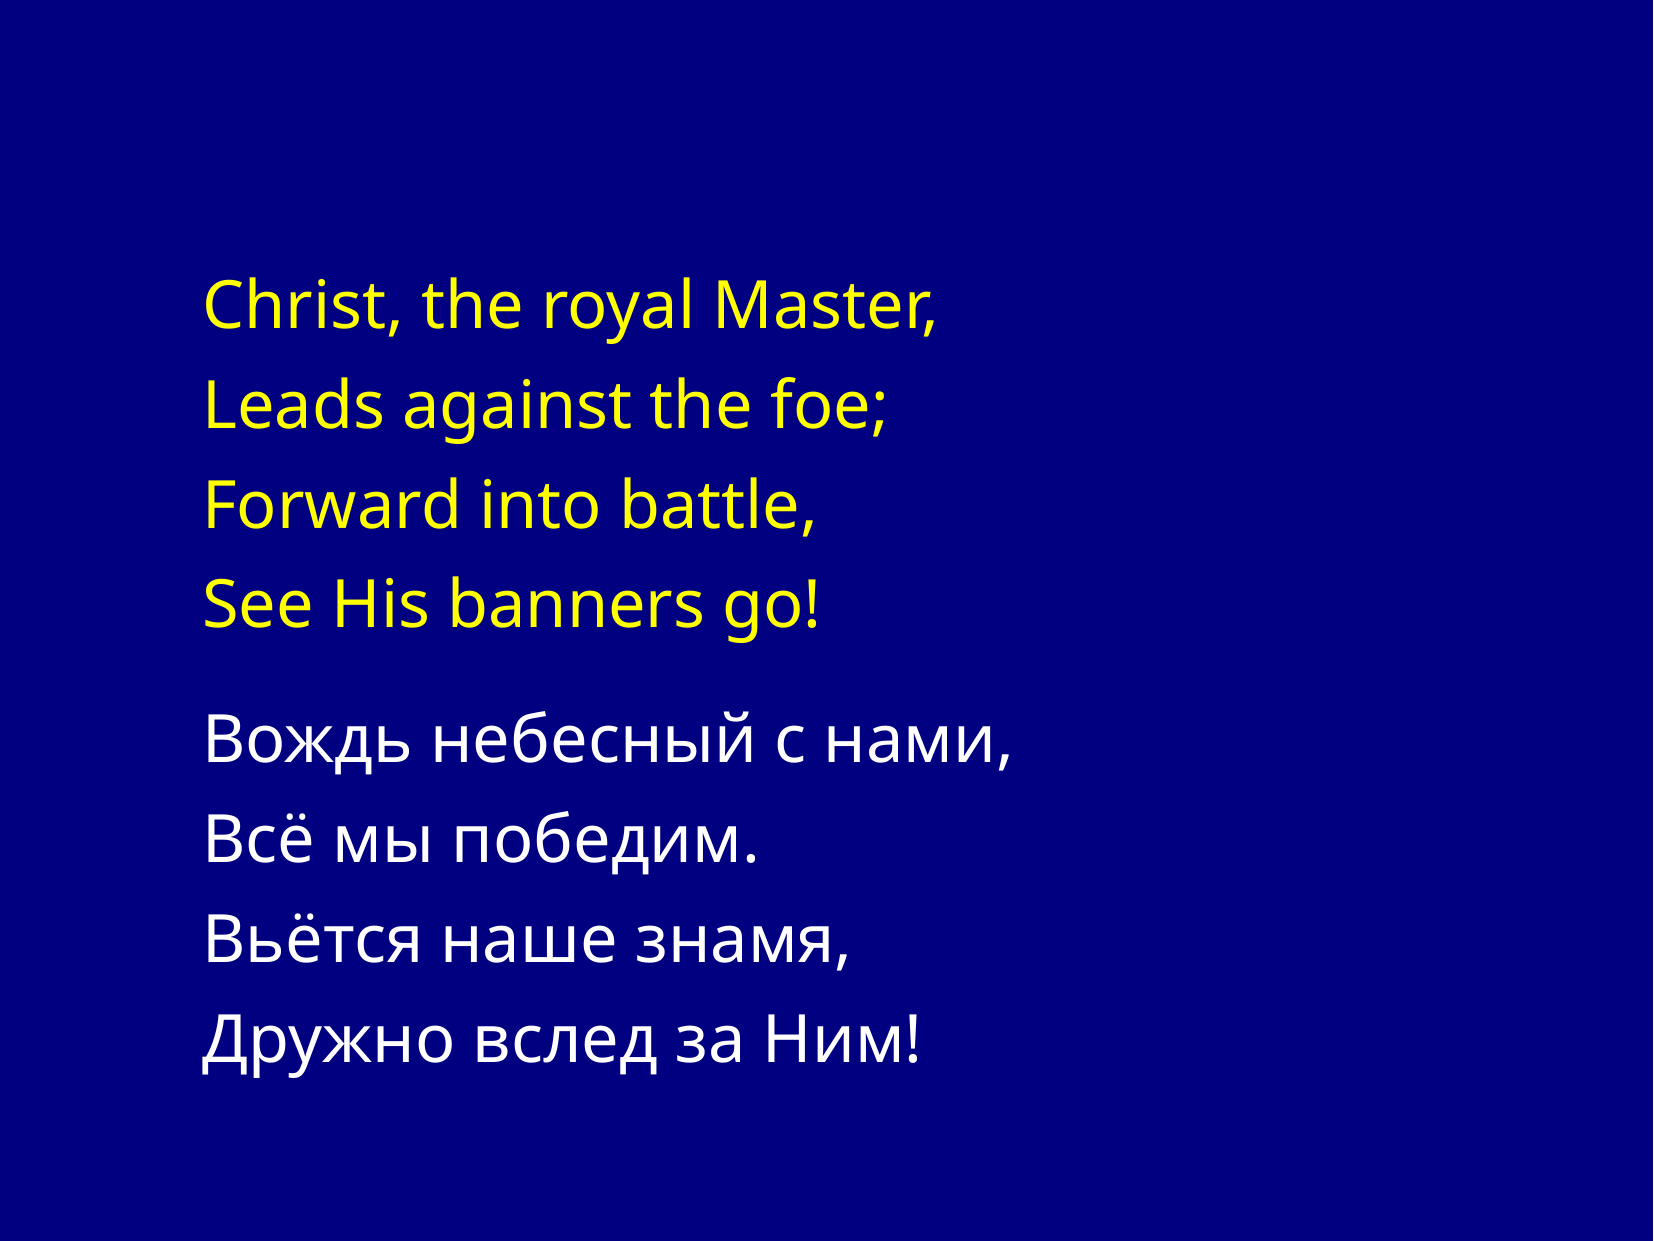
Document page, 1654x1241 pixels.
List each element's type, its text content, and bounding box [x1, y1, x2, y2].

text_box Christ, the royal Master, Leads against the foe; Forward into battle, See His banners go! [75, 150, 1576, 638]
text_box Вождь небесный с нами, Всё мы победим. Вьётся наше знамя, Дружно вслед за Ним! [75, 675, 1576, 1163]
